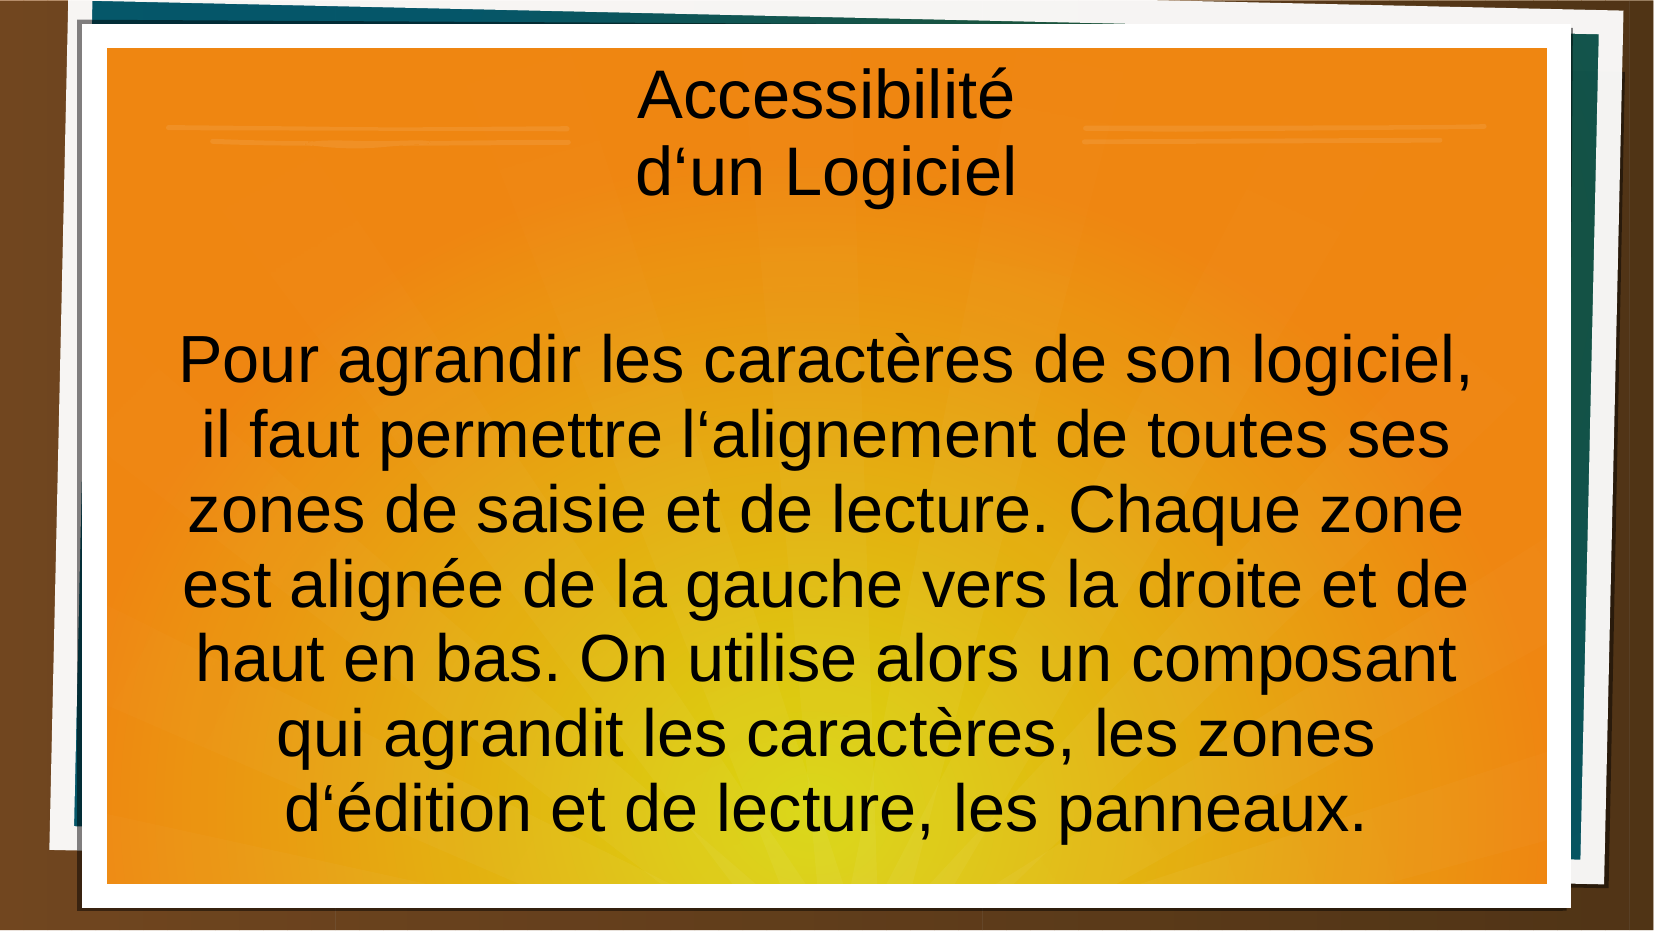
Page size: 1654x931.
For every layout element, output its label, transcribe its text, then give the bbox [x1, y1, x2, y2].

title Accessibilité d‘un Logiciel [566, 56, 1087, 210]
subtitle Pour agrandir les caractères de son logiciel, il faut permettre l‘alignement de toutes ses zones de saisie et de lecture. Chaque zone est alignée de la gauche vers la droite et de haut en bas. On utilise alors un composant qui agrandit les caractères, les zones d‘édition et de lecture, les panneaux. [162, 224, 1492, 931]
